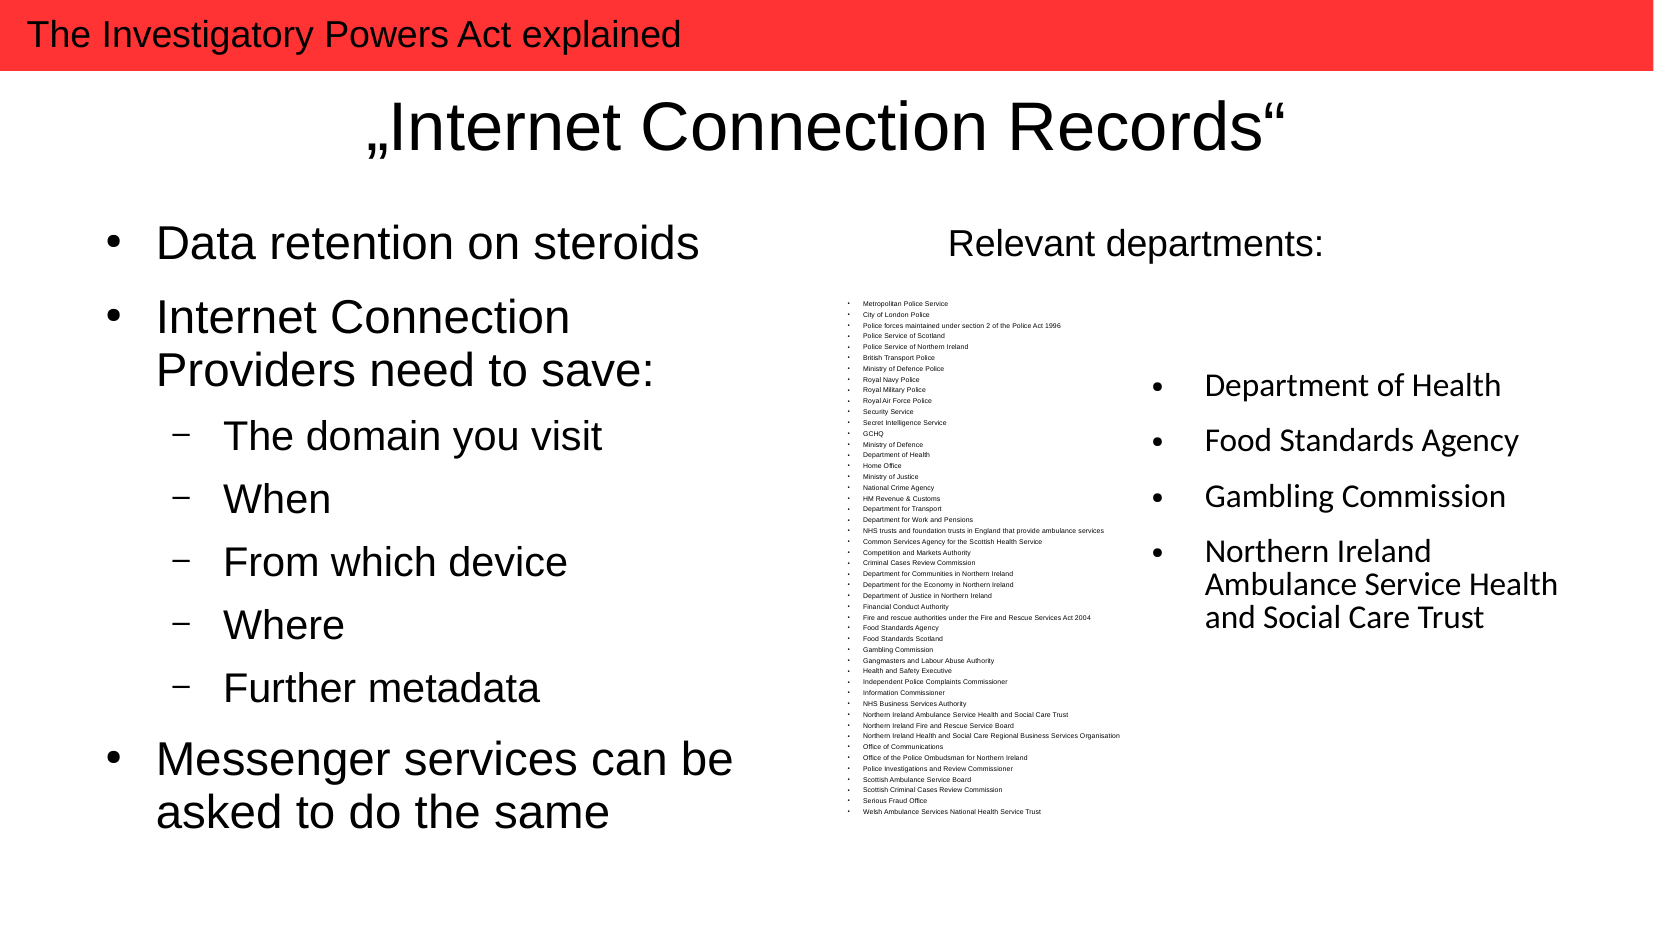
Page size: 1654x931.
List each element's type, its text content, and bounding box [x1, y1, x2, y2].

text_box [0, 0, 1654, 71]
list Data retention on steroids Internet Connection Providers need to save: The domain you visit When From which device Where Further metadata Messenger services can be asked to do the same [88, 216, 780, 839]
text_box The Investigatory Powers Act explained [11, 5, 886, 63]
title „Internet Connection Records“ [82, 71, 1571, 205]
list Department of Health Food Standards Agency Gambling Commission Northern Ireland Ambulance Service Health and Social Care Trust [1133, 371, 1583, 821]
text_box Relevant departments: [933, 214, 1559, 272]
list Metropolitan Police Service City of London Police Police forces maintained under section 2 of the Police Act 1996 Police Service of Scotland Police Service of Northern Ireland British Transport Police Ministry of Defence Police Royal Navy Police Royal Military Police Royal Air Force Police Security Service Secret Intelligence Service GCHQ Ministry of Defence Department of Health Home Office Ministry of Justice National Crime Agency HM Revenue & Customs Department for Transport Department for Work and Pensions NHS trusts and foundation trusts in England that provide ambulance services Common Services Agency for the Scottish Health Service Competition and Markets Authority Criminal Cases Review Commission Department for Communities in Northern Ireland Department for the Economy in Northern Ireland Department of Justice in Northern Ireland Financial Conduct Authority Fire and rescue authorities under the Fire and Rescue Services Act 2004 Food Standards Agency Food Standards Scotland Gambling Commission Gangmasters and Labour Abuse Authority Health and Safety Executive Independent Police Complaints Commissioner Information Commissioner NHS Business Services Authority Northern Ireland Ambulance Service Health and Social Care Trust Northern Ireland Fire and Rescue Service Board Northern Ireland Health and Social Care Regional Business Services Organisation Office of Communications Office of the Police Ombudsman for Northern Ireland Police Investigations and Review Commissioner Scottish Ambulance Service Board Scottish Criminal Cases Review Commission Serious Fraud Office Welsh Ambulance Services National Health Service Trust [845, 300, 1572, 840]
